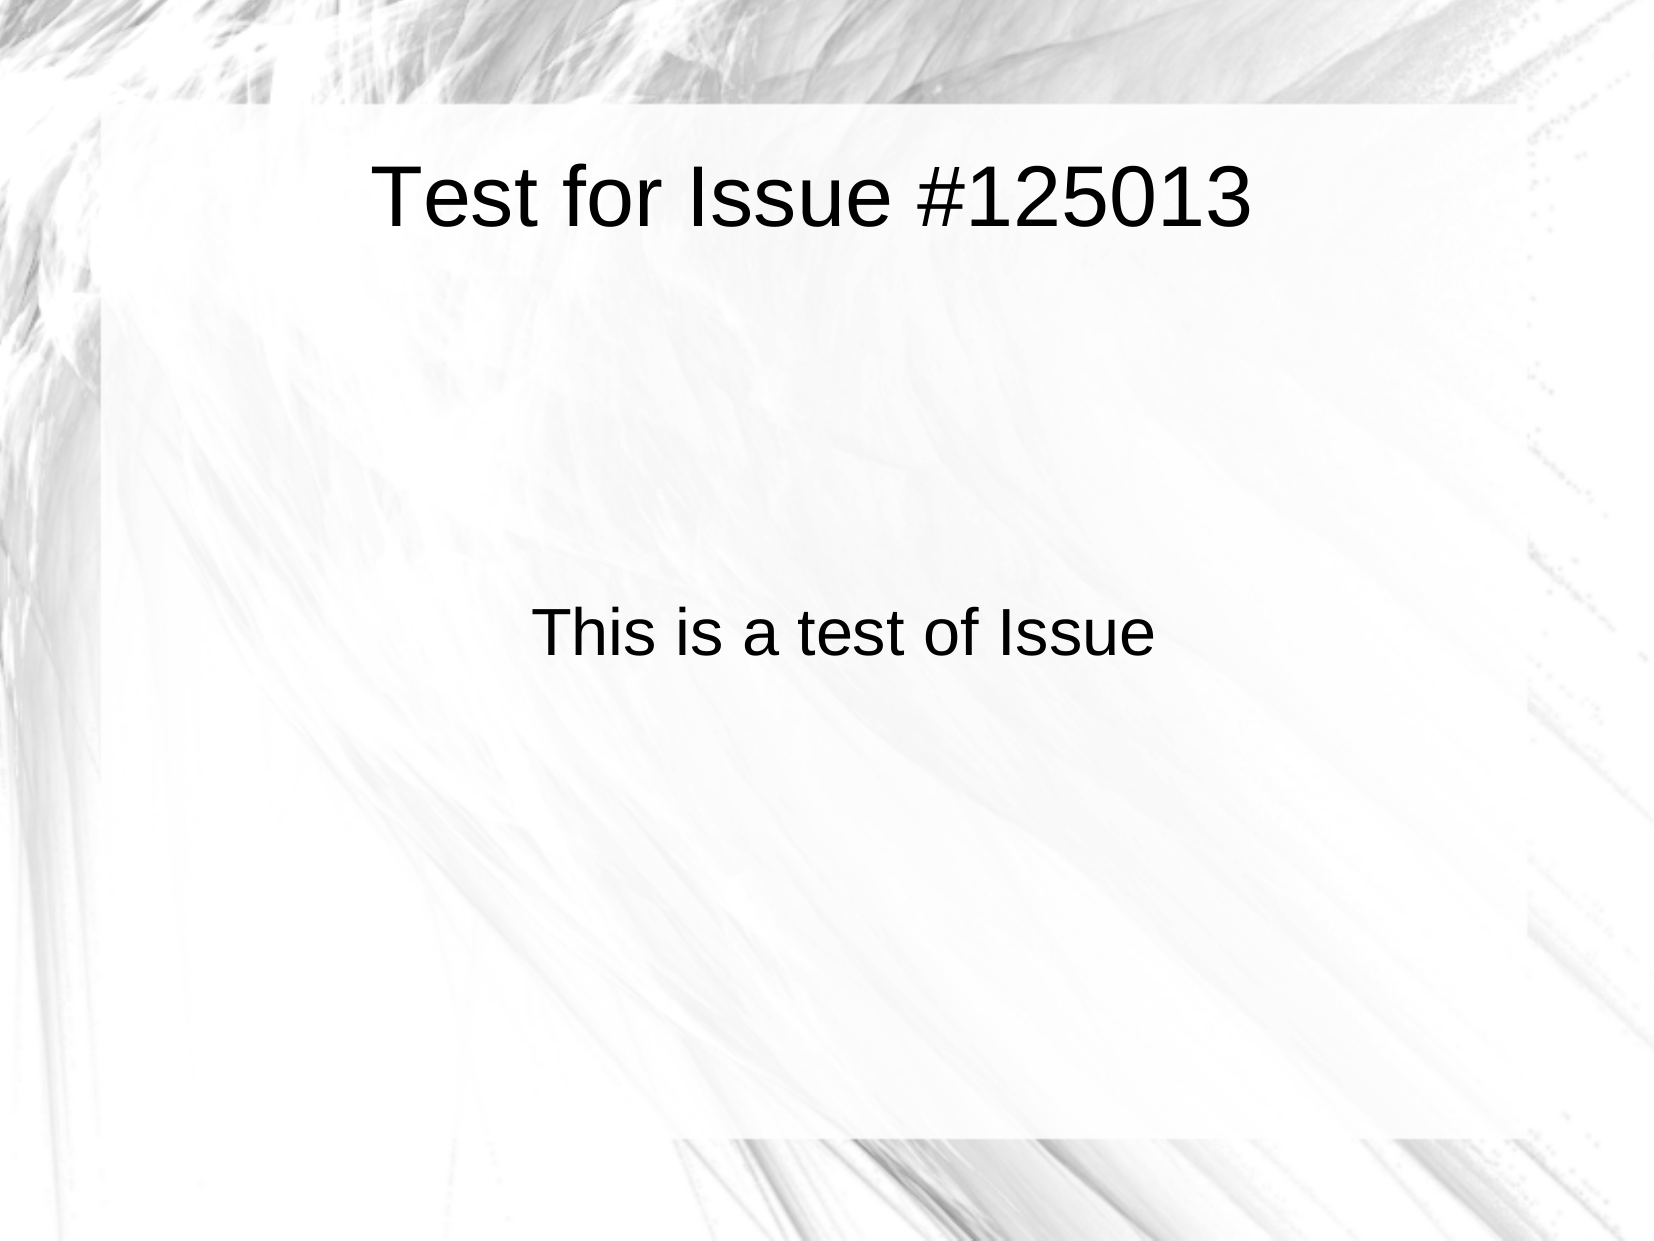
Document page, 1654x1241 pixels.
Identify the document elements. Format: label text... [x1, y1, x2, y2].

title Test for Issue #125013 [118, 112, 1506, 281]
picture [0, 0, 1654, 1241]
subtitle This is a test of Issue [118, 319, 1571, 945]
